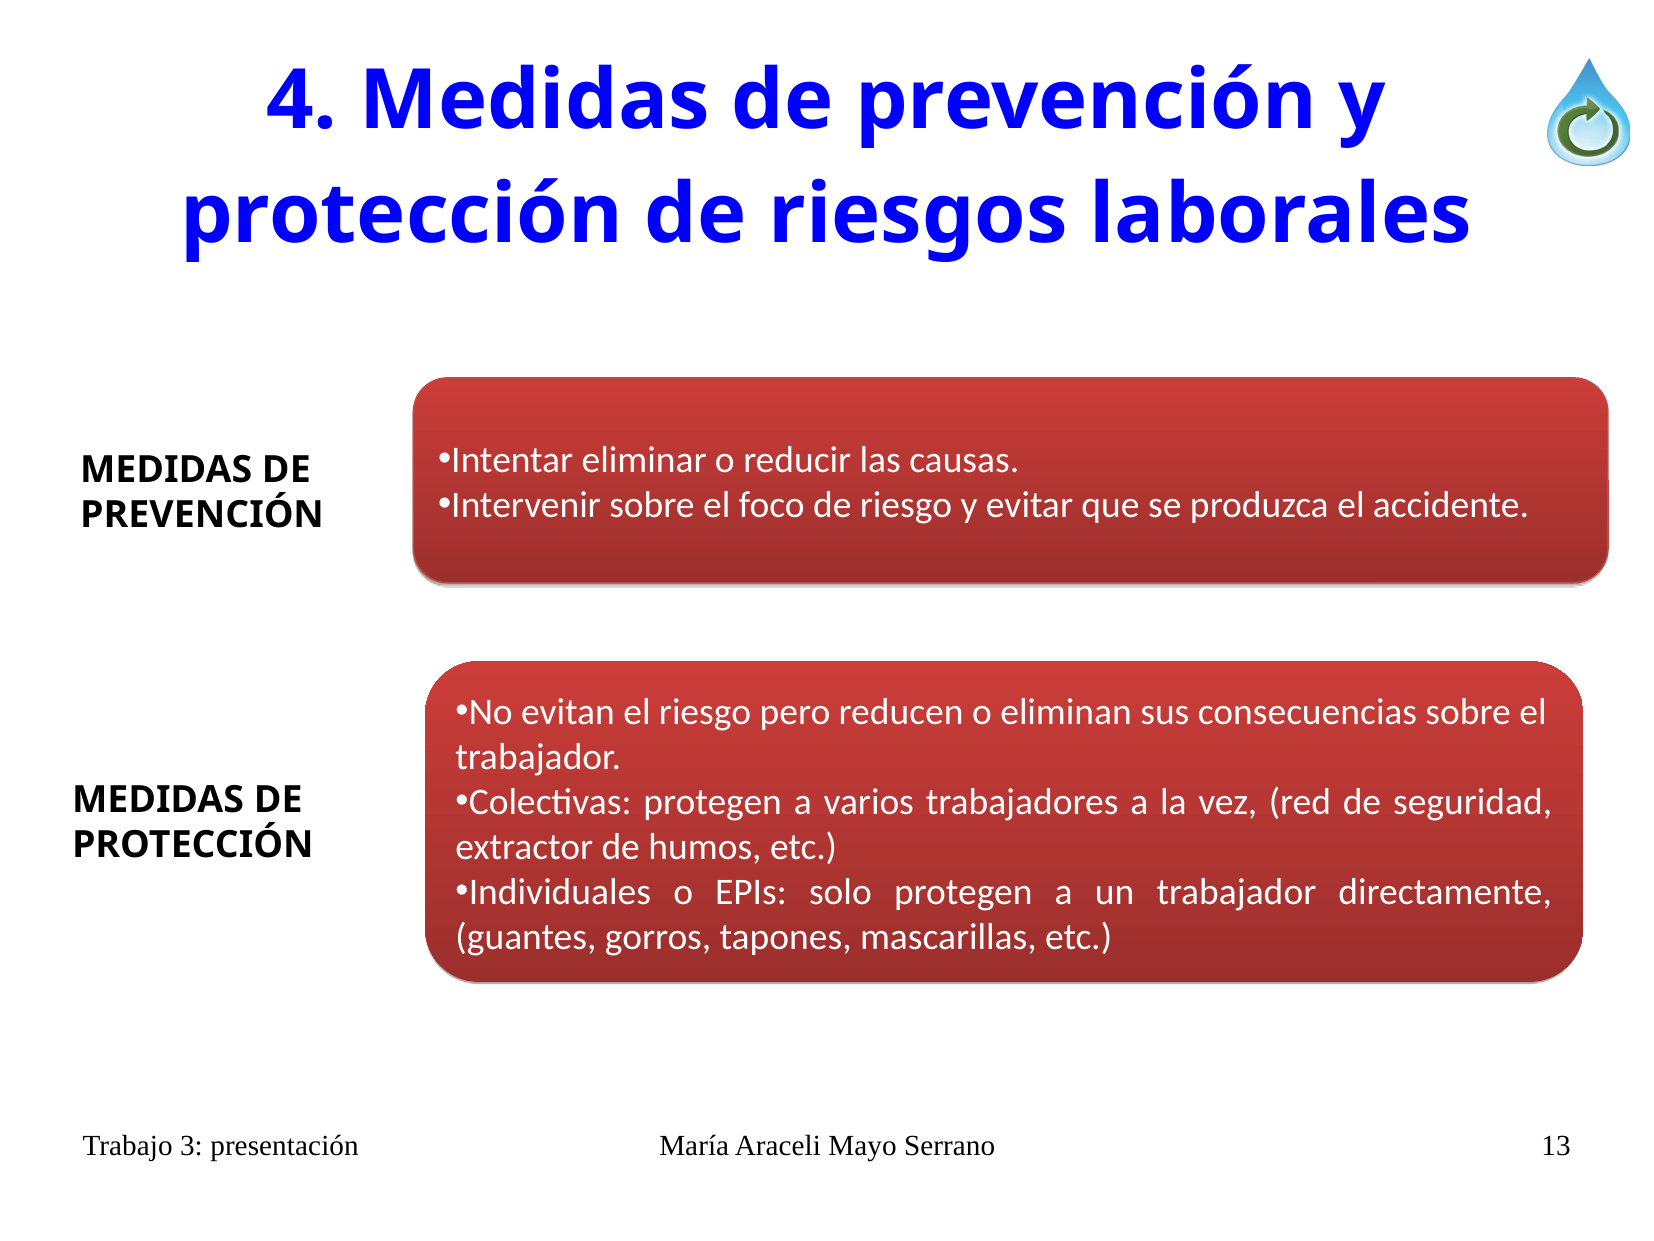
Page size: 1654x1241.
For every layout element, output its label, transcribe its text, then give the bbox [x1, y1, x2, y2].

text_box MEDIDAS DE PREVENCIÓN [65, 437, 378, 543]
text_box No evitan el riesgo pero reducen o eliminan sus consecuencias sobre el trabajador. Colectivas: protegen a varios trabajadores a la vez, (red de seguridad, extractor de humos, etc.) Individuales o EPIs: solo protegen a un trabajador directamente, (guantes, gorros, tapones, mascarillas, etc.) [425, 661, 1584, 982]
text_box MEDIDAS DE PROTECCIÓN [57, 767, 355, 873]
text_box Intentar eliminar o reducir las causas. Intervenir sobre el foco de riesgo y evitar que se produzca el accidente. [413, 377, 1609, 583]
picture [1571, 58, 1630, 166]
title 4. Medidas de prevención y protección de riesgos laborales [82, 49, 1571, 257]
